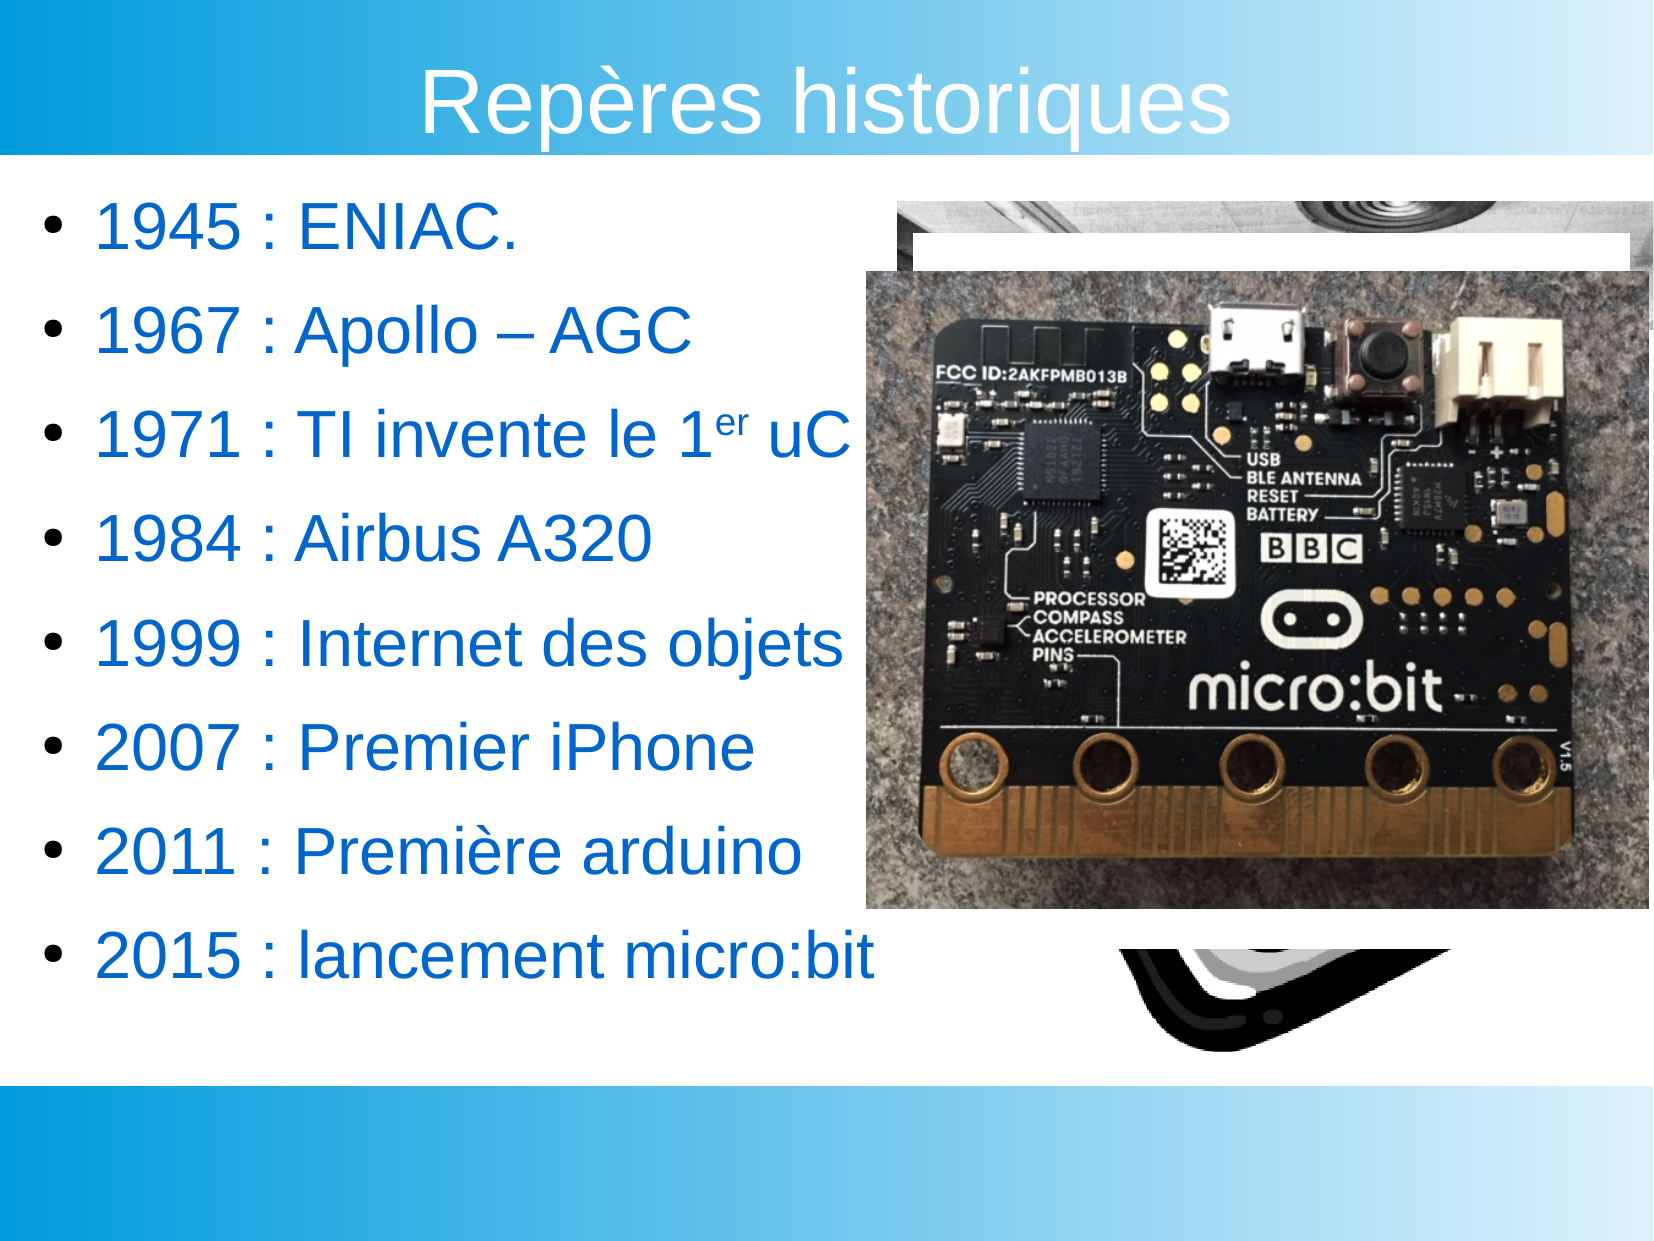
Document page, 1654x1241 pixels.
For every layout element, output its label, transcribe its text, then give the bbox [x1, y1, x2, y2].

picture [866, 201, 1654, 1052]
title Repères historiques [82, 49, 1571, 155]
list 1945 : ENIAC. 1967 : Apollo – AGC 1971 : TI invente le 1er uC 1984 : Airbus A320 1999 : Internet des objets 2007 : Premier iPhone 2011 : Première arduino 2015 : lancement micro:bit [23, 188, 898, 1052]
